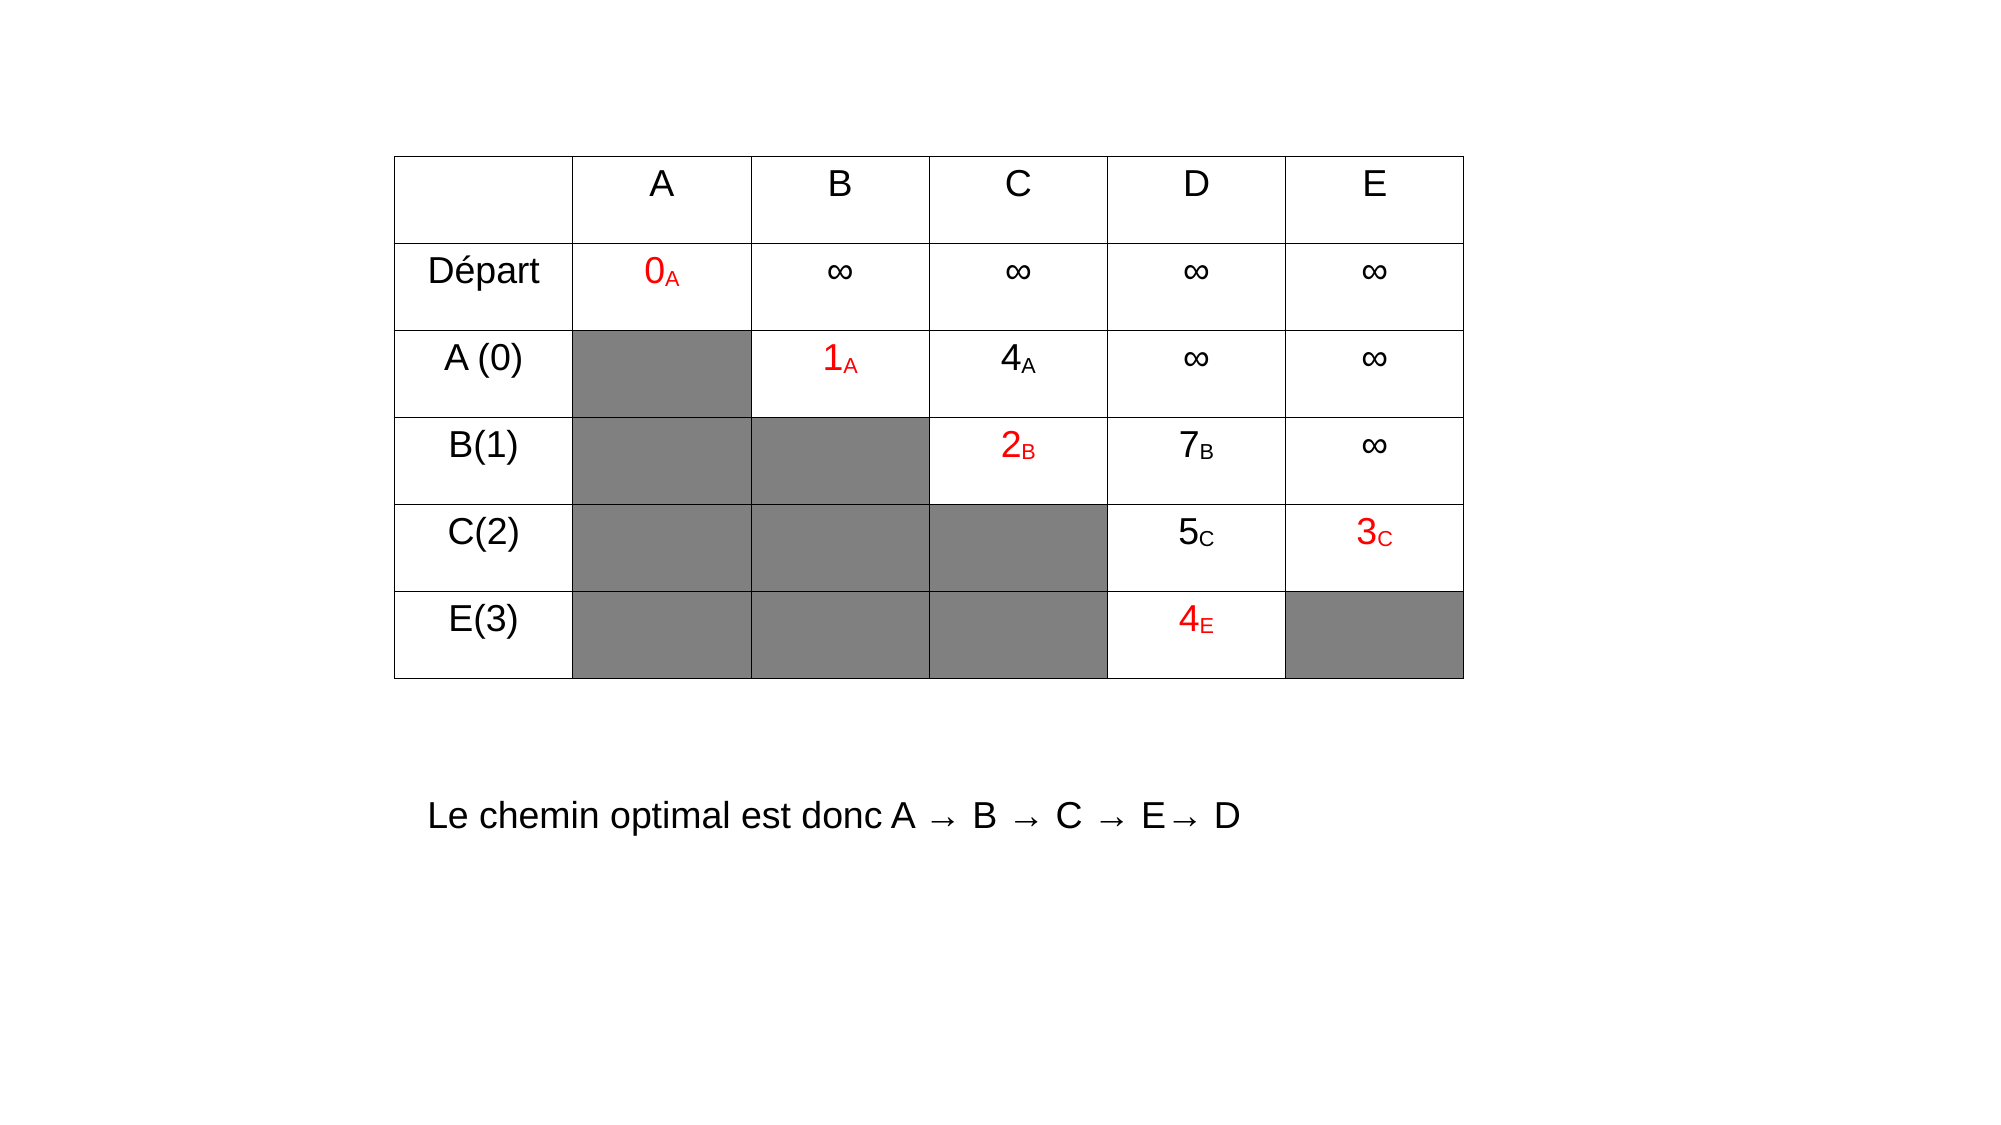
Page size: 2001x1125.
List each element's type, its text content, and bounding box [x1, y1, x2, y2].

table_cell ∞ [1108, 331, 1285, 417]
table_cell ∞ [1108, 244, 1285, 330]
table_cell [752, 505, 929, 591]
table_cell [573, 592, 751, 678]
table_cell 2B [930, 418, 1107, 504]
table_cell E(3) [395, 592, 572, 678]
table_header A [573, 157, 751, 243]
table_cell [573, 418, 751, 504]
table_cell A (0) [395, 331, 572, 417]
table_header E [1286, 157, 1463, 243]
table_cell C(2) [395, 505, 572, 591]
table_header C [930, 157, 1107, 243]
table_cell ∞ [752, 244, 929, 330]
table_cell 4E [1108, 592, 1285, 678]
table_cell 4A [930, 331, 1107, 417]
table_cell 1A [752, 331, 929, 417]
table_header B [752, 157, 929, 243]
table_header D [1108, 157, 1285, 243]
table_cell [930, 505, 1107, 591]
table_cell ∞ [1286, 331, 1463, 417]
table_cell ∞ [930, 244, 1107, 330]
table_cell Départ [395, 244, 572, 330]
table_cell B(1) [395, 418, 572, 504]
table_cell 5C [1108, 505, 1285, 591]
table_cell [930, 592, 1107, 678]
table_cell ∞ [1286, 244, 1463, 330]
table_cell 7B [1108, 418, 1285, 504]
table_cell [573, 505, 751, 591]
table_header [395, 157, 572, 243]
table_cell [752, 418, 929, 504]
table_cell [573, 331, 751, 417]
table_cell [752, 592, 929, 678]
table_cell 0A [573, 244, 751, 330]
text_box Le chemin optimal est donc A → B → C → E→ D [412, 787, 1257, 845]
table_cell 3C [1286, 505, 1463, 591]
table_cell ∞ [1286, 418, 1463, 504]
table_cell [1286, 592, 1463, 678]
